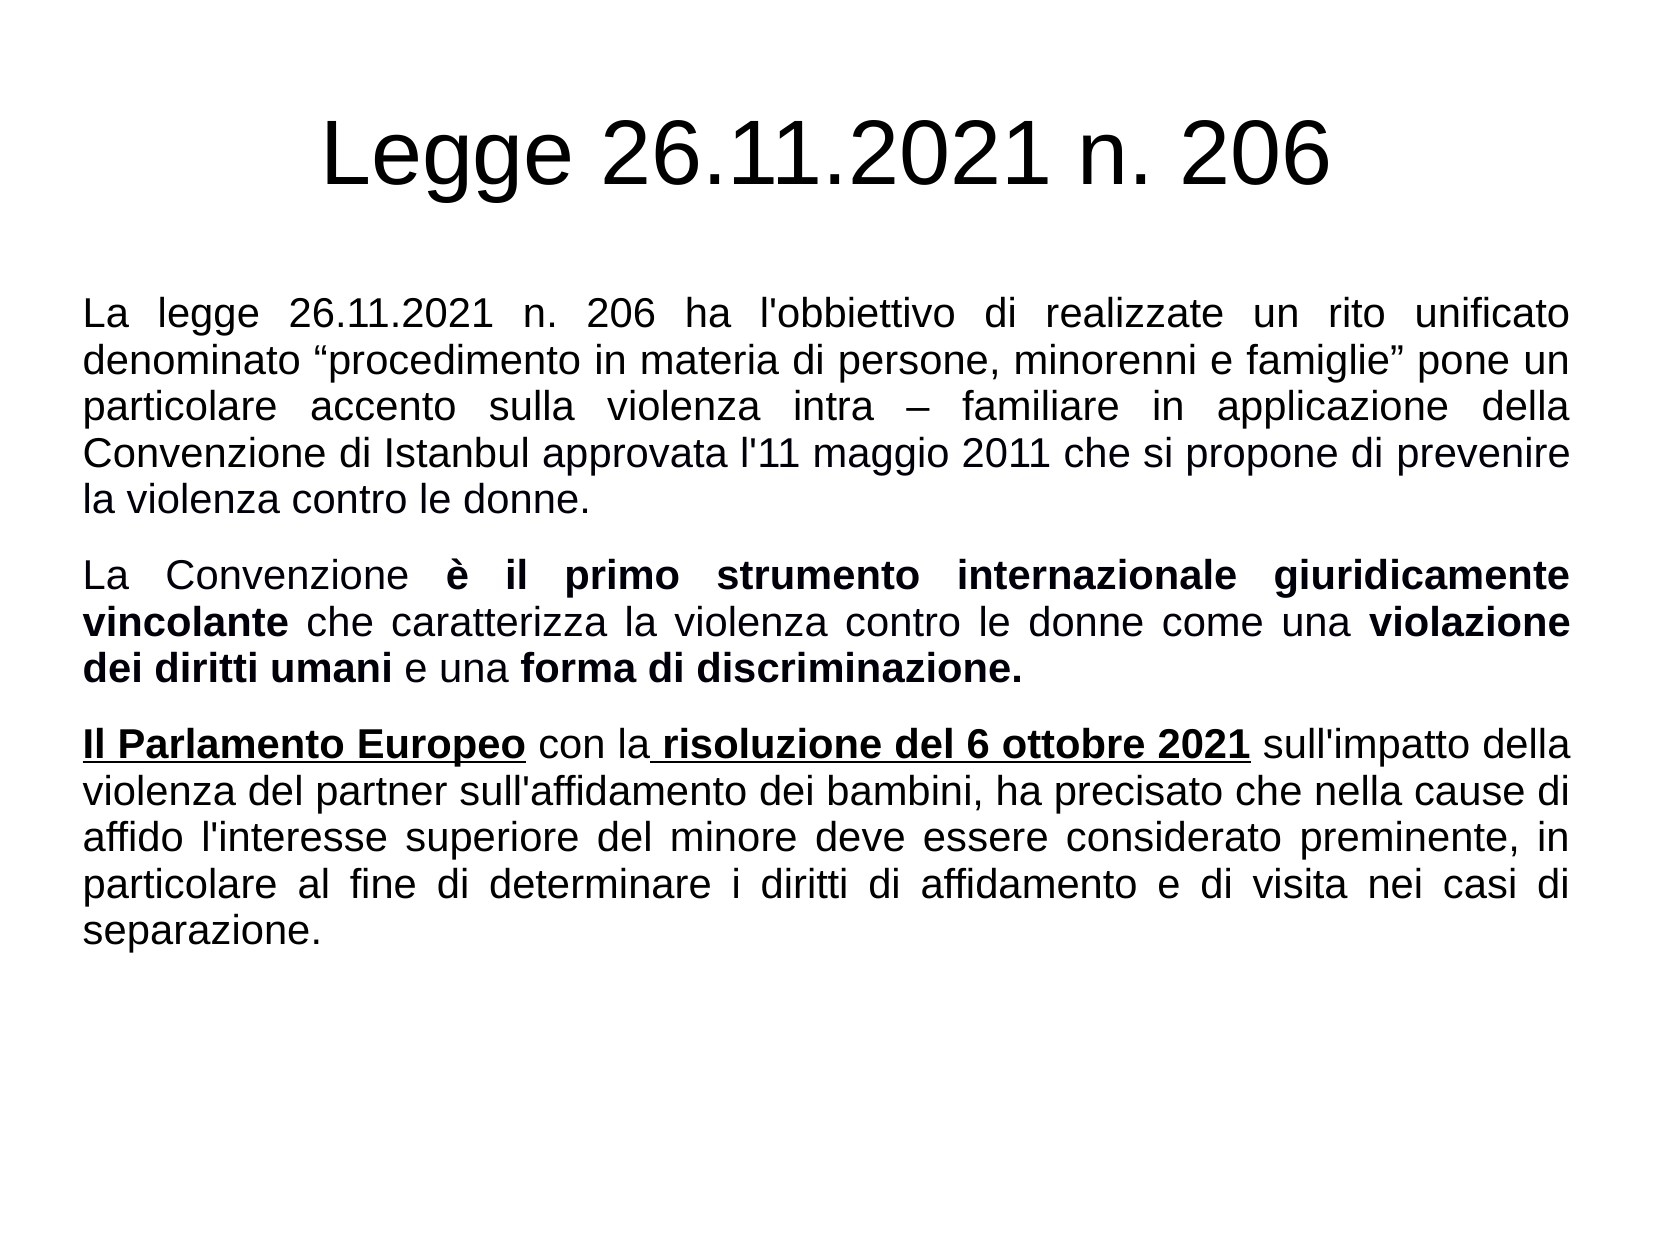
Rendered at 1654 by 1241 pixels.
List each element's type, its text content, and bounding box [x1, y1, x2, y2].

list La legge 26.11.2021 n. 206 ha l'obbiettivo di realizzate un rito unificato denominato “procedimento in materia di persone, minorenni e famiglie” pone un particolare accento sulla violenza intra – familiare in applicazione della Convenzione di Istanbul approvata l'11 maggio 2011 che si propone di prevenire la violenza contro le donne. La Convenzione è il primo strumento internazionale giuridicamente vincolante che caratterizza la violenza contro le donne come una violazione dei diritti umani e una forma di discriminazione. Il Parlamento Europeo con la risoluzione del 6 ottobre 2021 sull'impatto della violenza del partner sull'affidamento dei bambini, ha precisato che nella cause di affido l'interesse superiore del minore deve essere considerato preminente, in particolare al fine di determinare i diritti di affidamento e di visita nei casi di separazione. [82, 290, 1571, 1109]
title Legge 26.11.2021 n. 206 [82, 49, 1571, 257]
